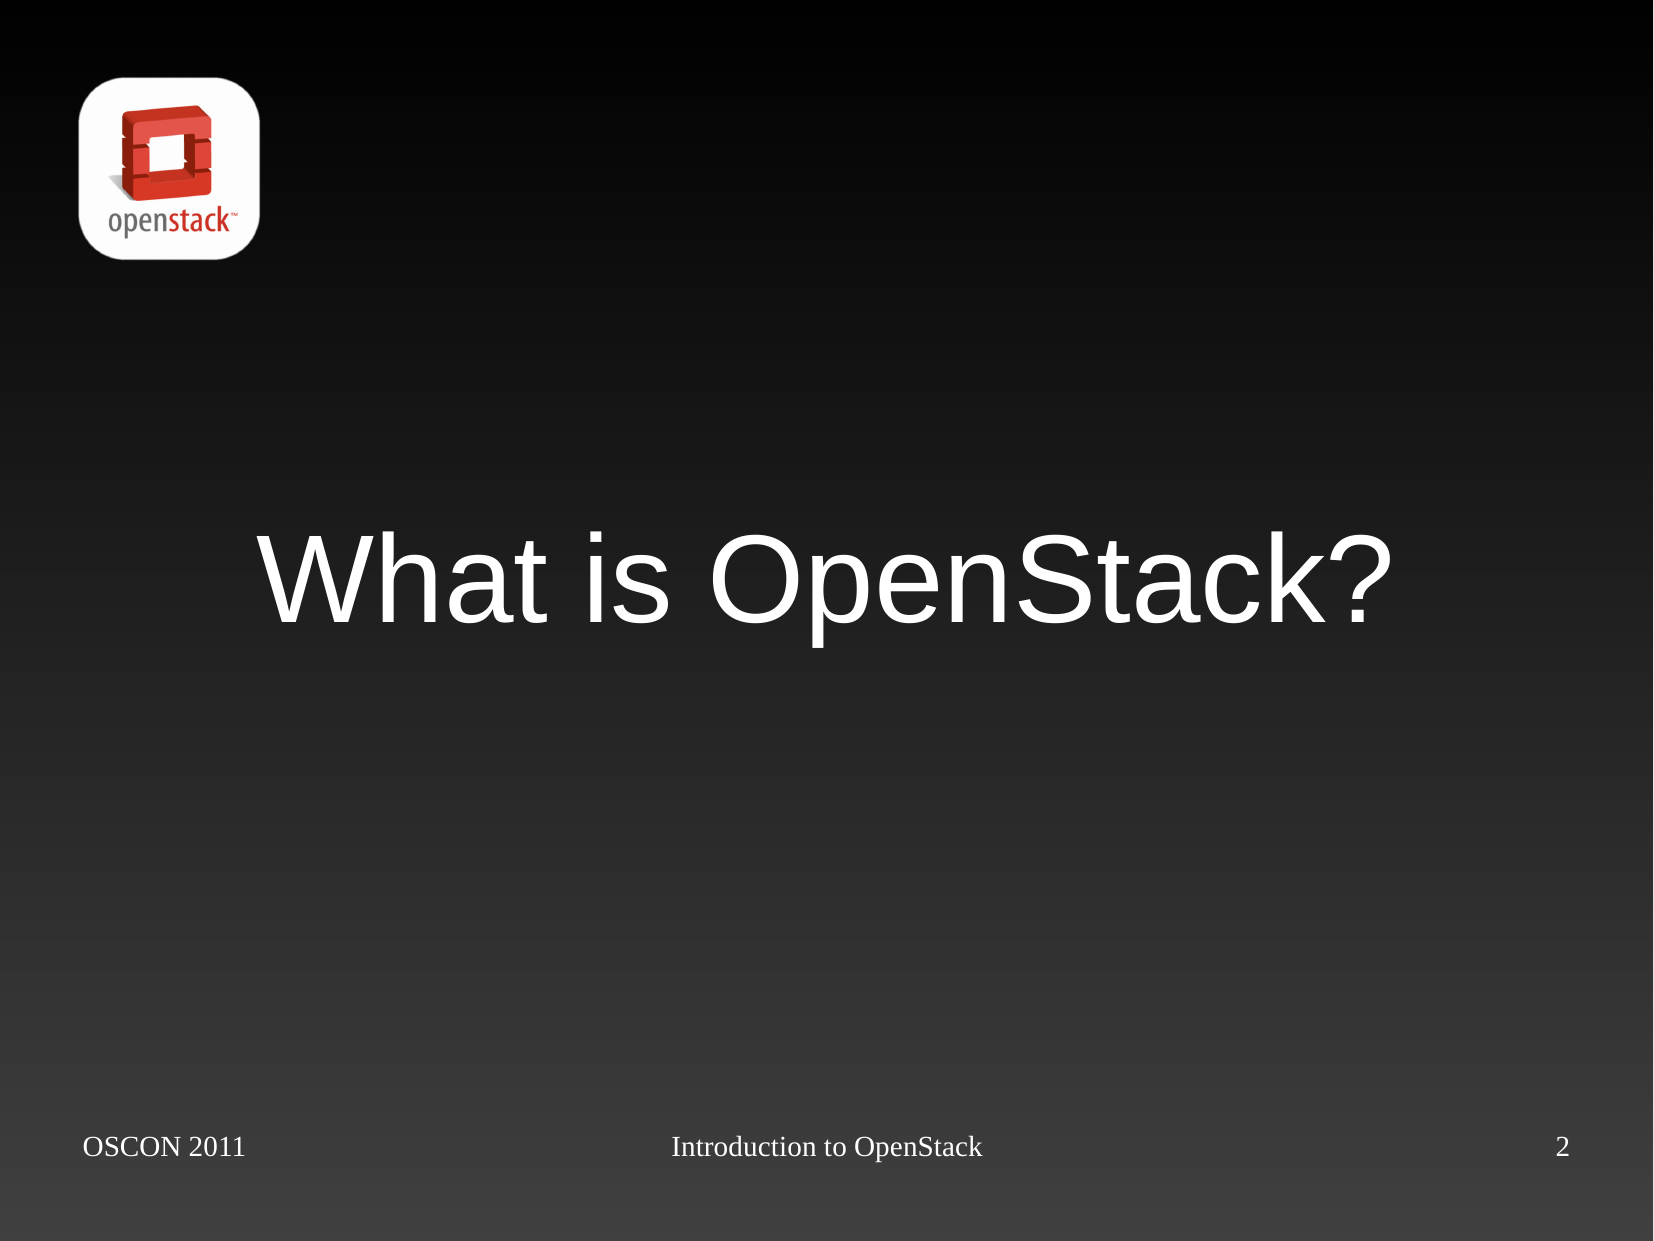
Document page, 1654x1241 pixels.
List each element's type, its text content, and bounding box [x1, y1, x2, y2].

picture [0, 0, 1654, 1241]
subtitle What is OpenStack? [82, 56, 1571, 1102]
